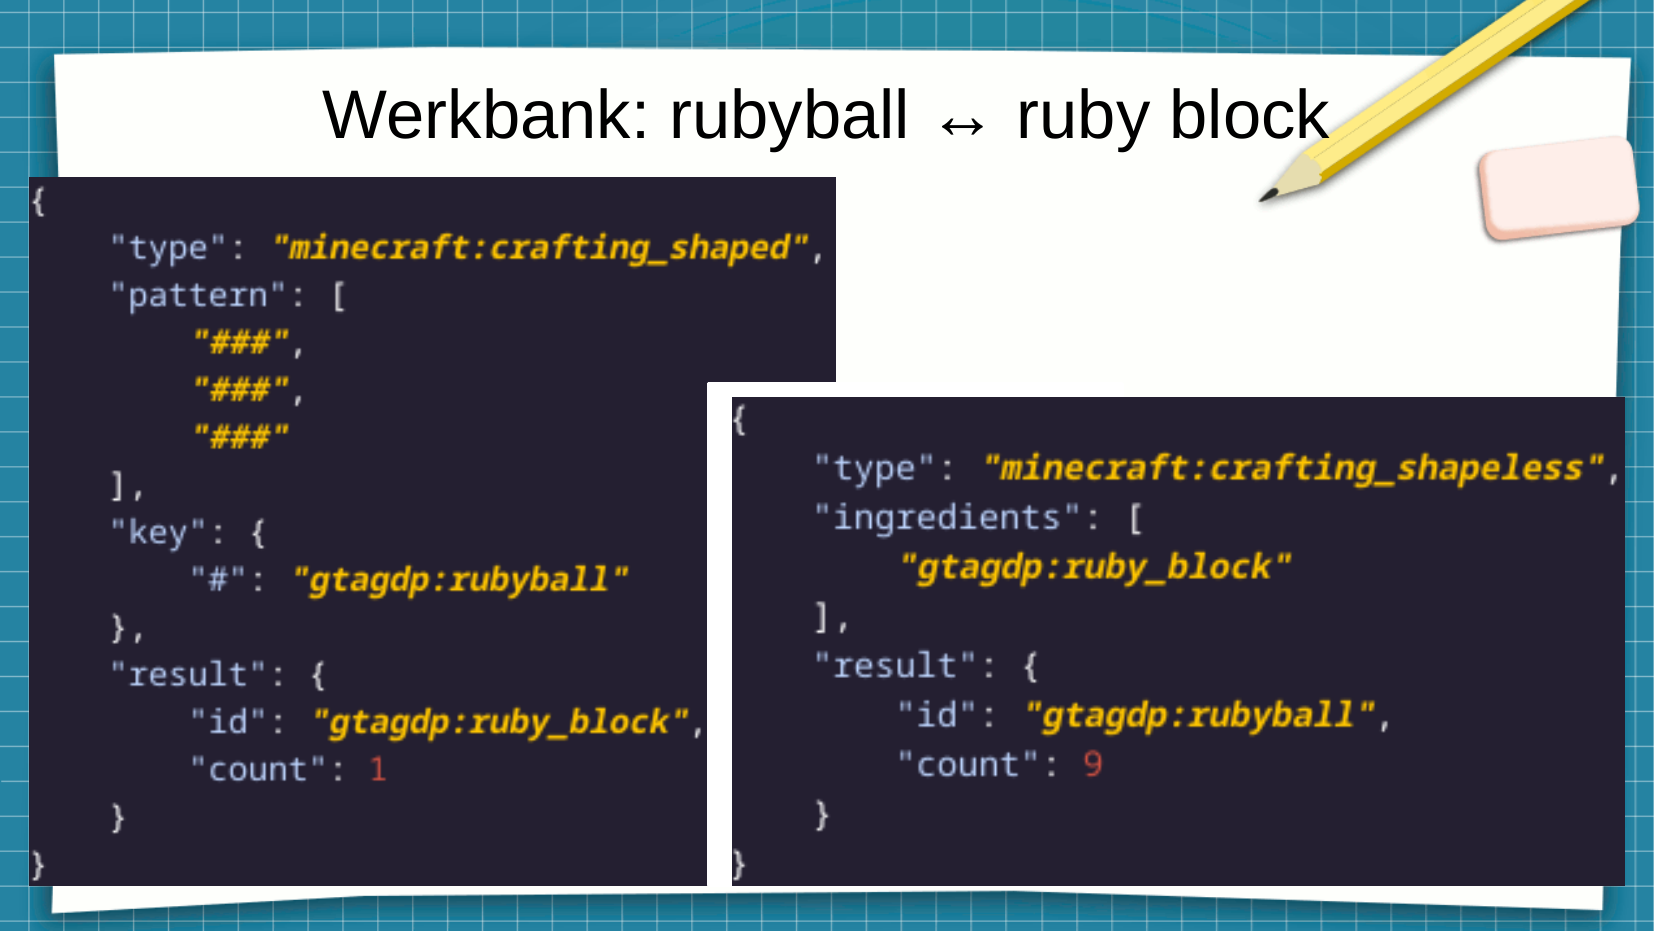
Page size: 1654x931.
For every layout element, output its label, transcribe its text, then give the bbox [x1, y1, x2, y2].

title Werkbank: rubyball ↔ ruby block [82, 37, 1571, 193]
text_box [708, 383, 1123, 886]
picture [0, 0, 1654, 931]
